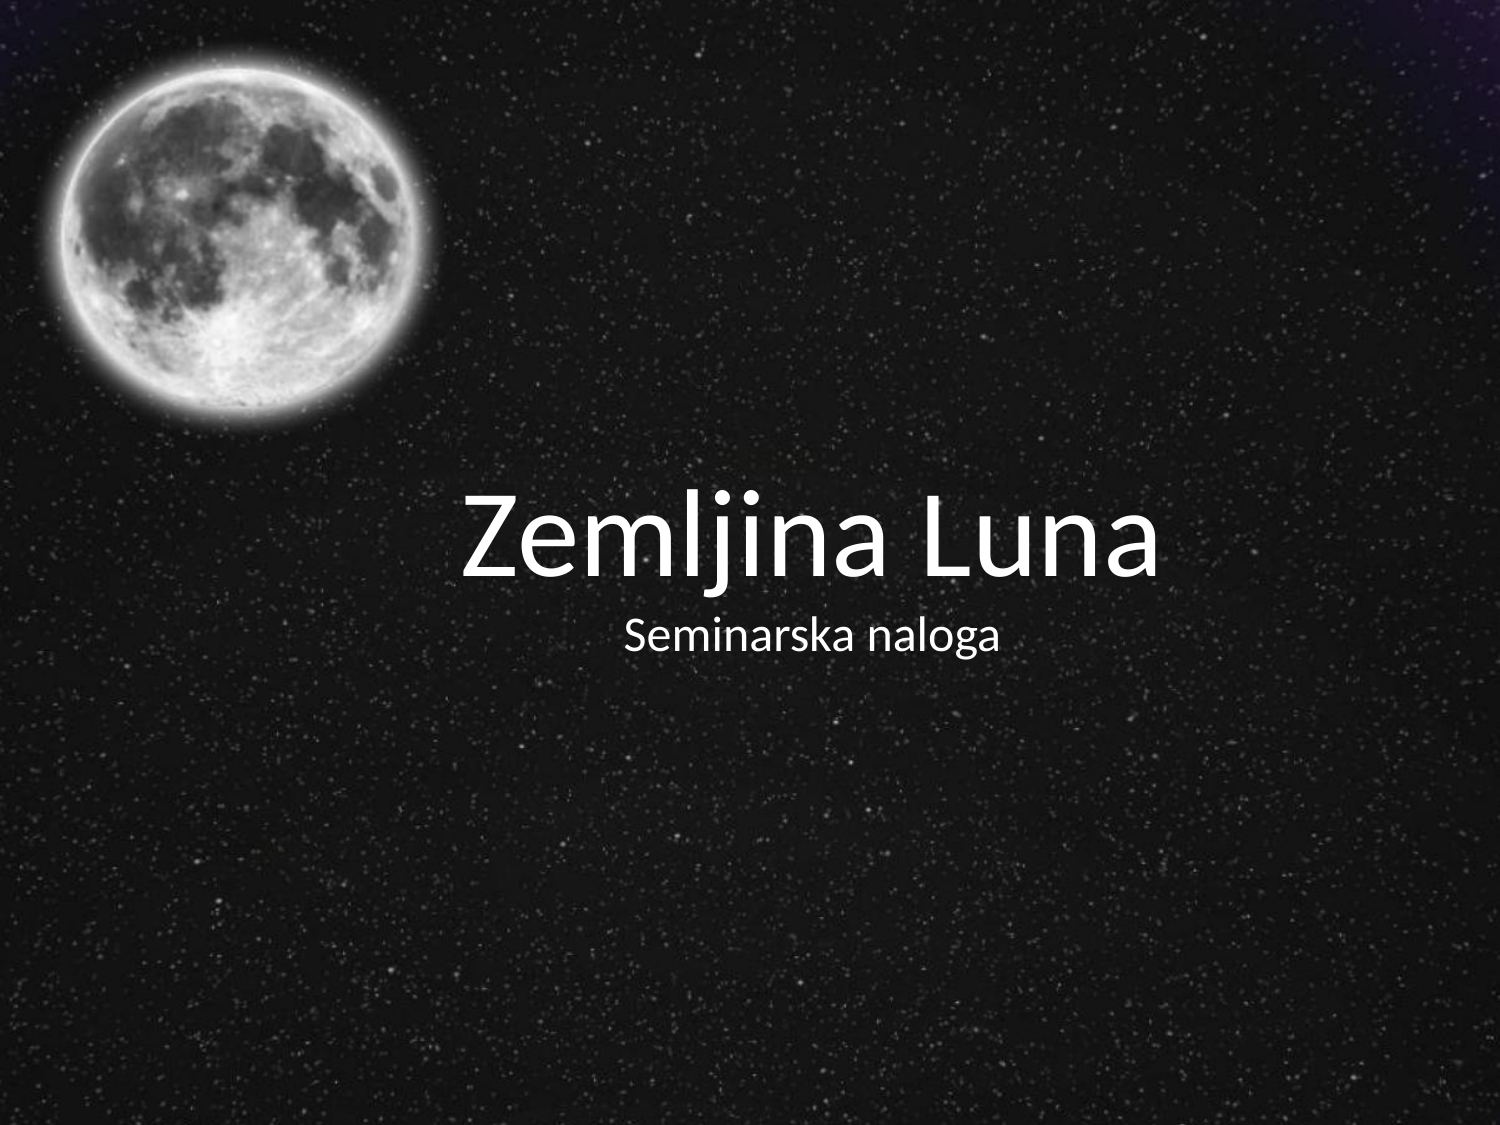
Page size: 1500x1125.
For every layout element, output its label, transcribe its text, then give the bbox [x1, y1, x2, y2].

title Zemljina Luna Seminarska naloga [162, 375, 1463, 738]
picture [0, 0, 1500, 1125]
